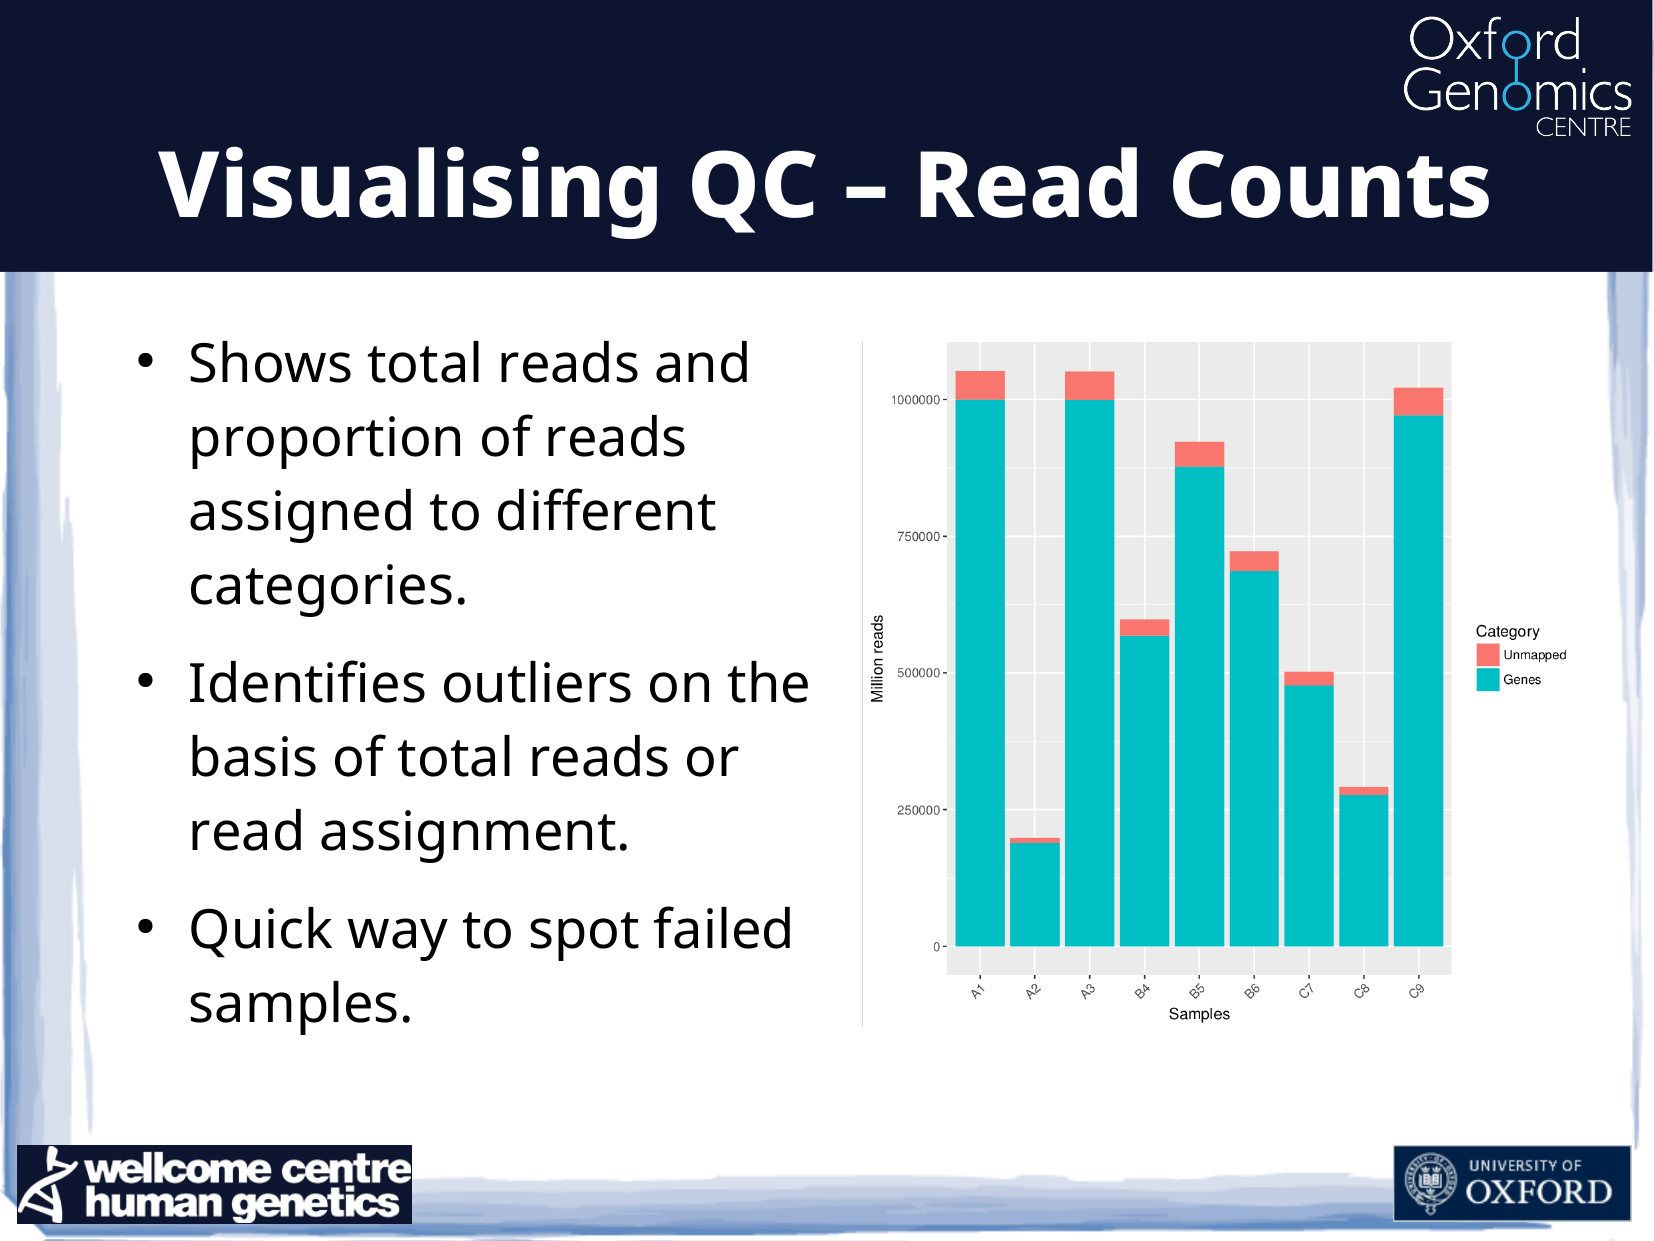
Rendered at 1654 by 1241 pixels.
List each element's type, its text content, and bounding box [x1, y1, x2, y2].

title Visualising QC – Read Counts [82, 78, 1571, 287]
picture [0, 0, 1654, 1241]
list Shows total reads and proportion of reads assigned to different categories. Identifies outliers on the basis of total reads or read assignment. Quick way to spot failed samples. [118, 324, 828, 1045]
